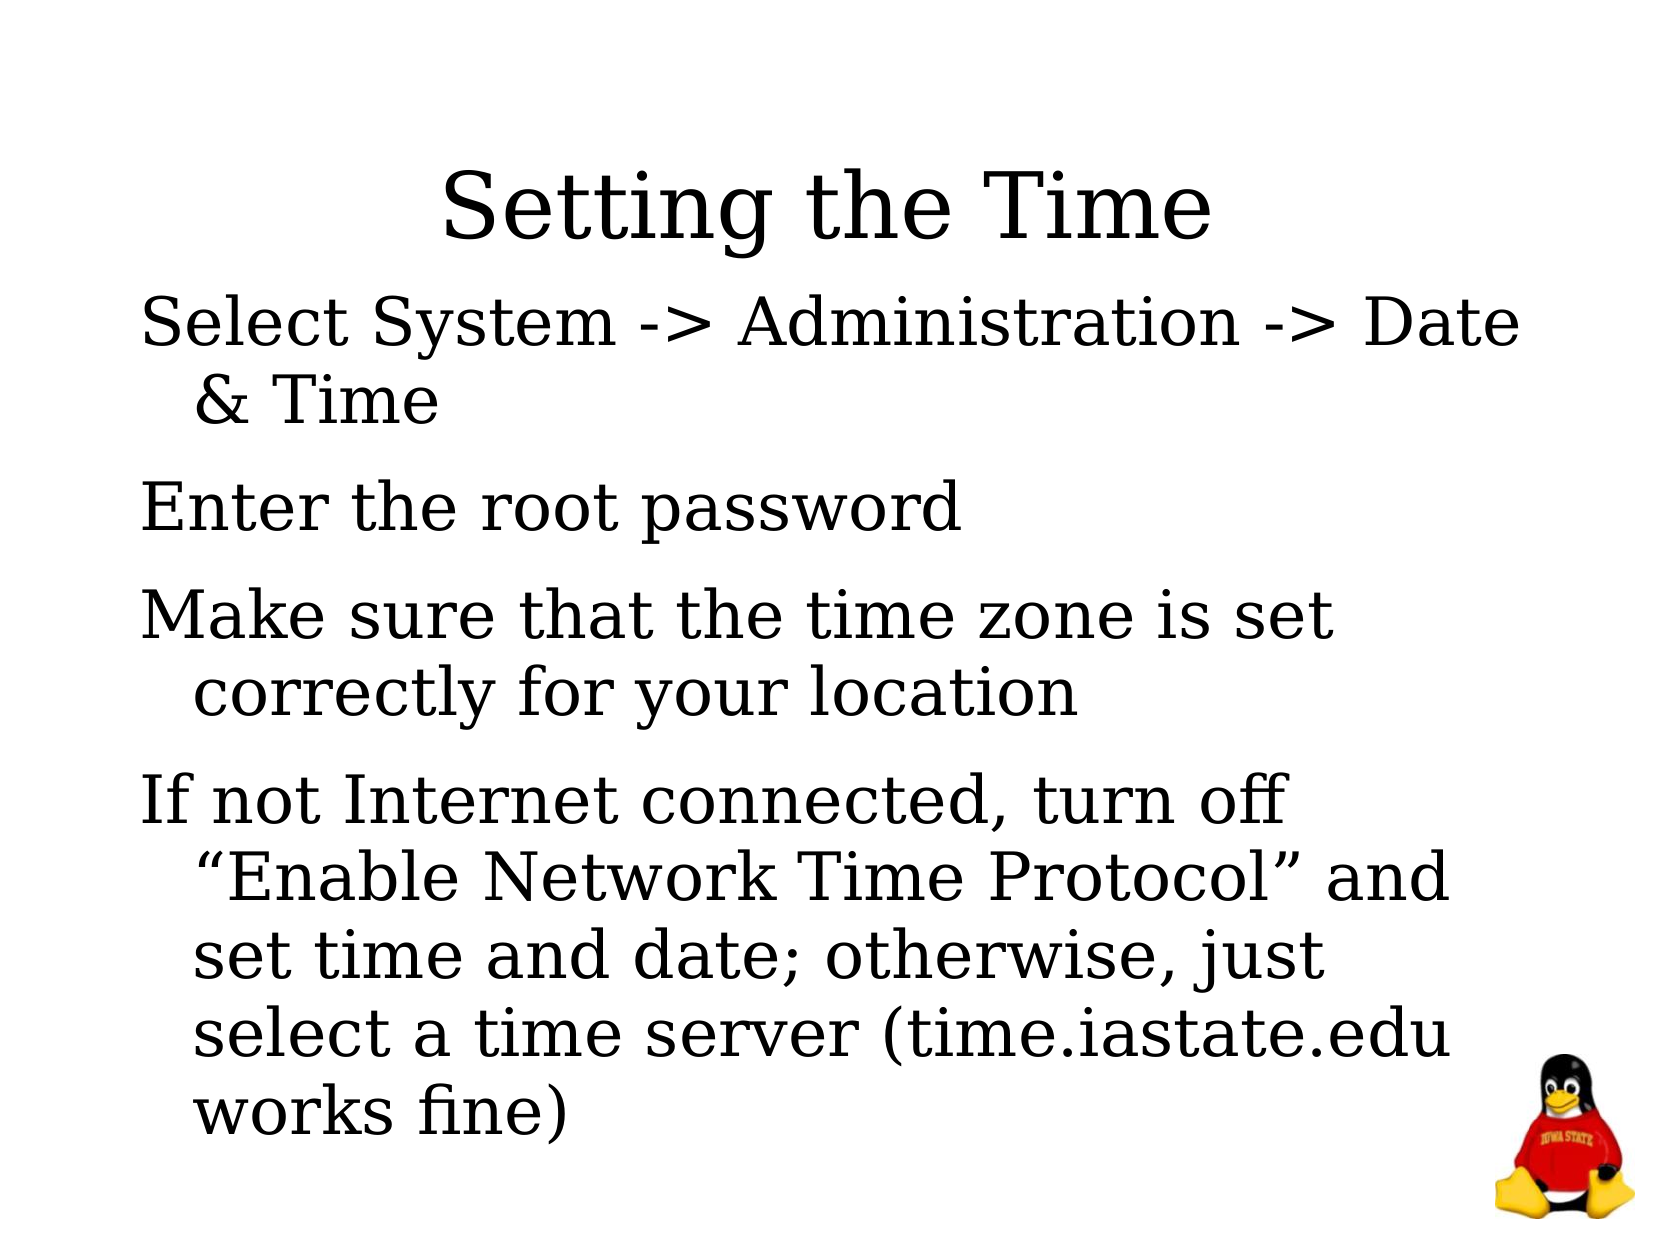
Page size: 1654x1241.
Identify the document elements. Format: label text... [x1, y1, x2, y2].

list Select System -> Administration -> Date & Time Enter the root password Make sure that the time zone is set correctly for your location If not Internet connected, turn off “Enable Network Time Protocol” and set time and date; otherwise, just select a time server (time.iastate.edu works fine) [121, 283, 1534, 1151]
title Setting the Time [121, 102, 1534, 283]
picture [1495, 1054, 1635, 1219]
